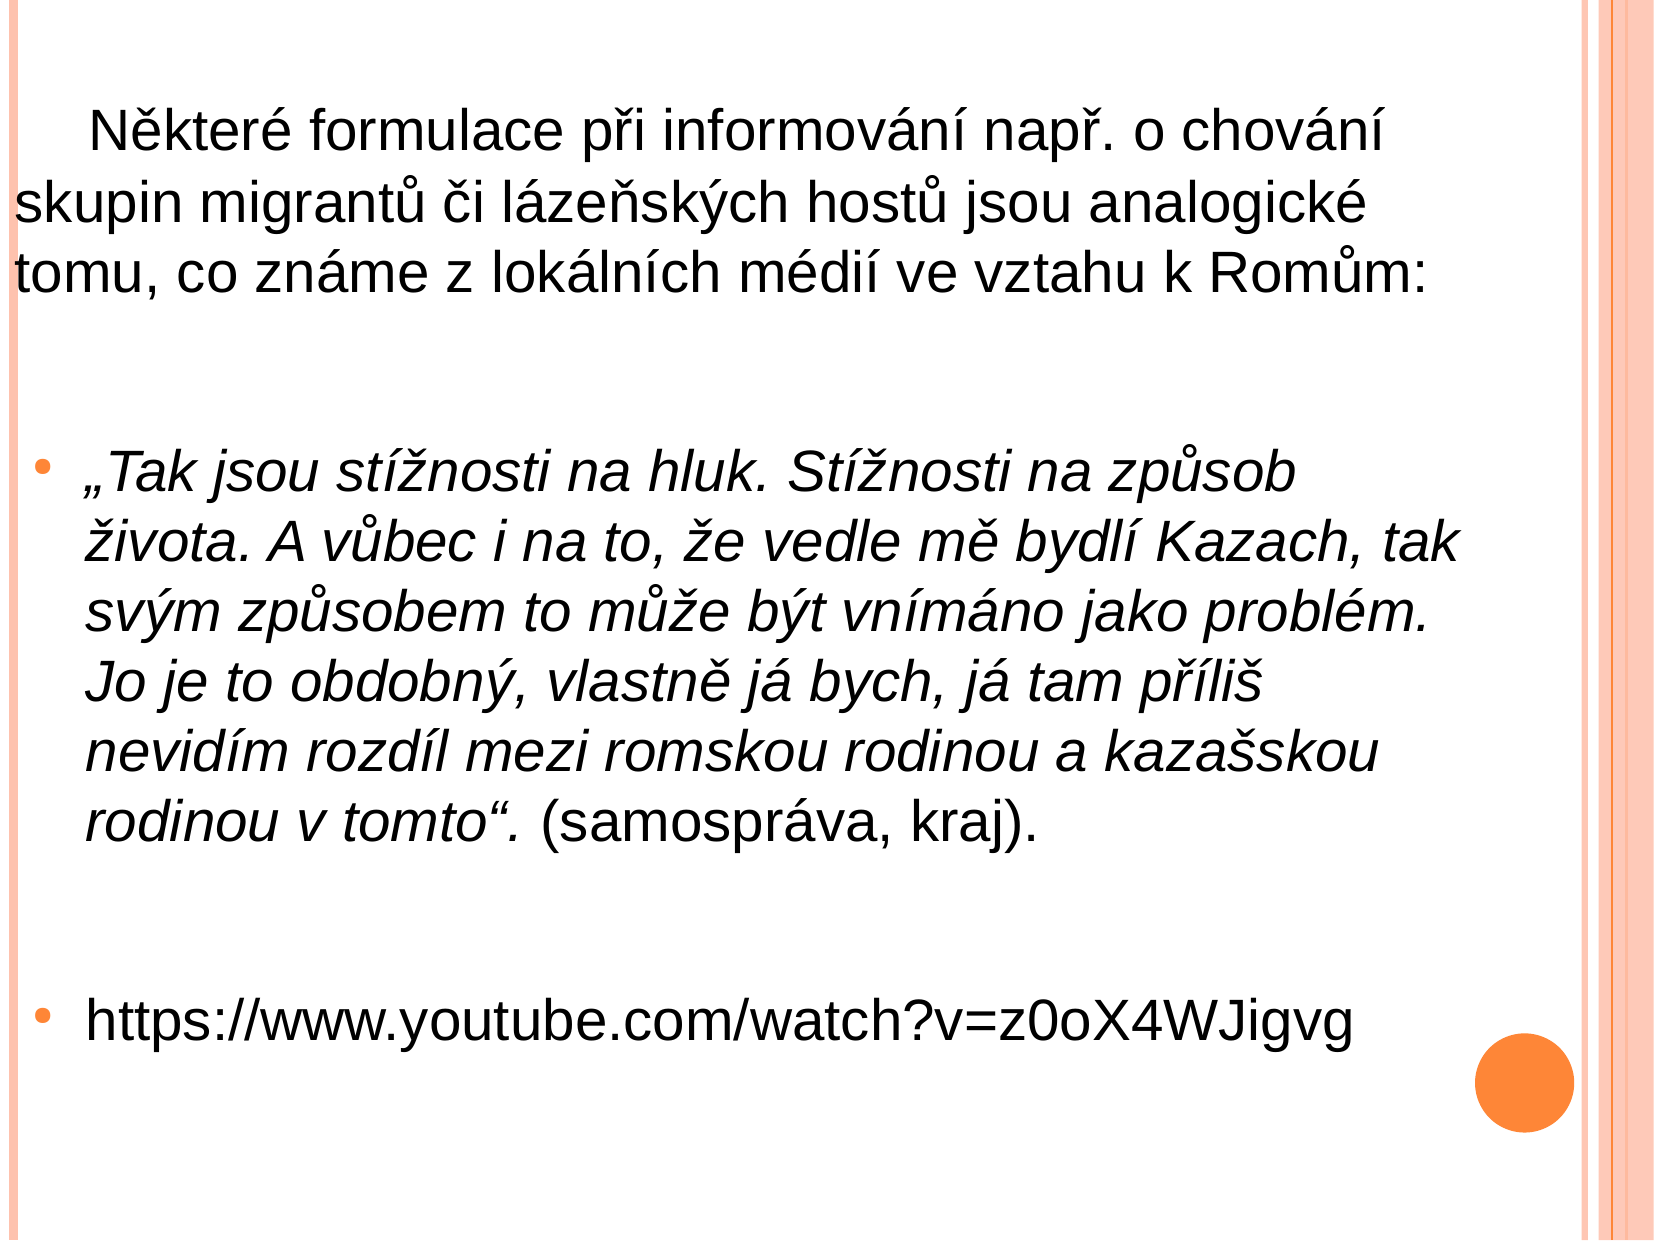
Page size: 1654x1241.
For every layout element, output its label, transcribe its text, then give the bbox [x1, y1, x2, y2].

list Některé formulace při informování např. o chování skupin migrantů či lázeňských hostů jsou analogické tomu, co známe z lokálních médií ve vztahu k Romům: „Tak jsou stížnosti na hluk. Stížnosti na způsob života. A vůbec i na to, že vedle mě bydlí Kazach, tak svým způsobem to může být vnímáno jako problém. Jo je to obdobný, vlastně já bych, já tam příliš nevidím rozdíl mezi romskou rodinou a kazašskou rodinou v tomto“. (samospráva, kraj). https://www.youtube.com/watch?v=z0oX4WJigvg [0, 76, 1489, 1241]
